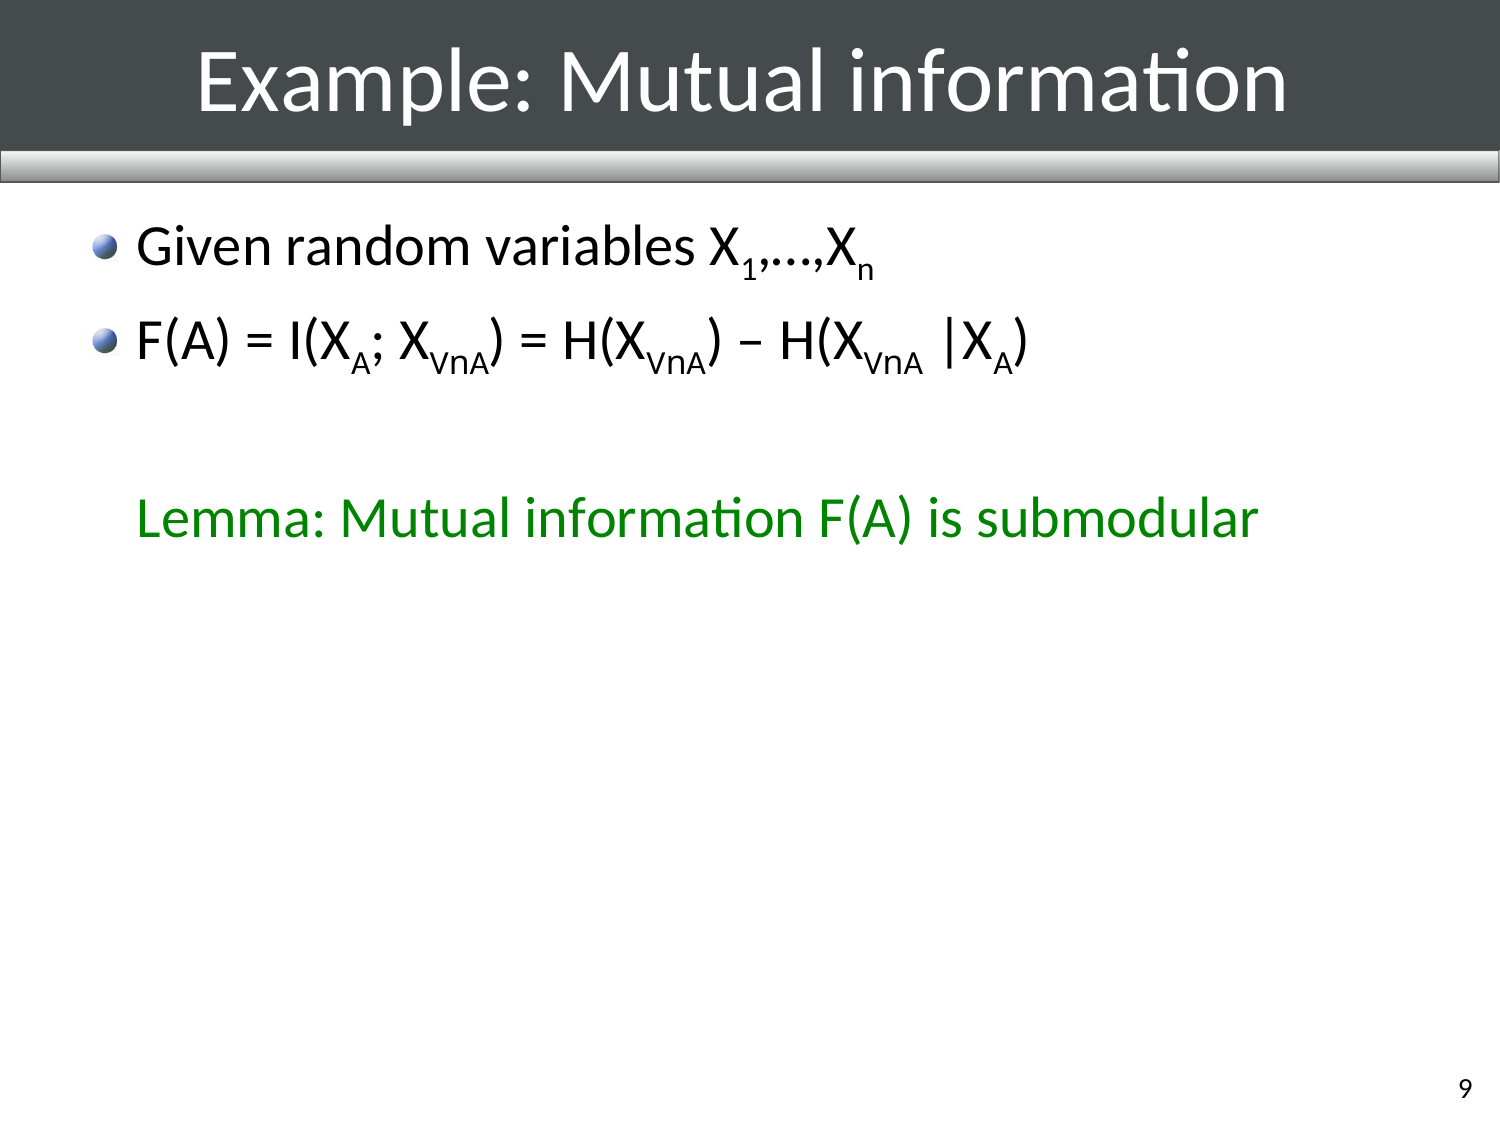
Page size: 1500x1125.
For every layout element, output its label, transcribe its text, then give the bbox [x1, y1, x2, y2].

text_box <number> [1174, 1037, 1488, 1113]
list Given random variables X1,…,Xn F(A) = I(XA; XVnA) = H(XVnA) – H(XVnA |XA) Lemma: Mutual information F(A) is submodular [75, 199, 1351, 826]
title Example: Mutual information [37, 12, 1450, 138]
